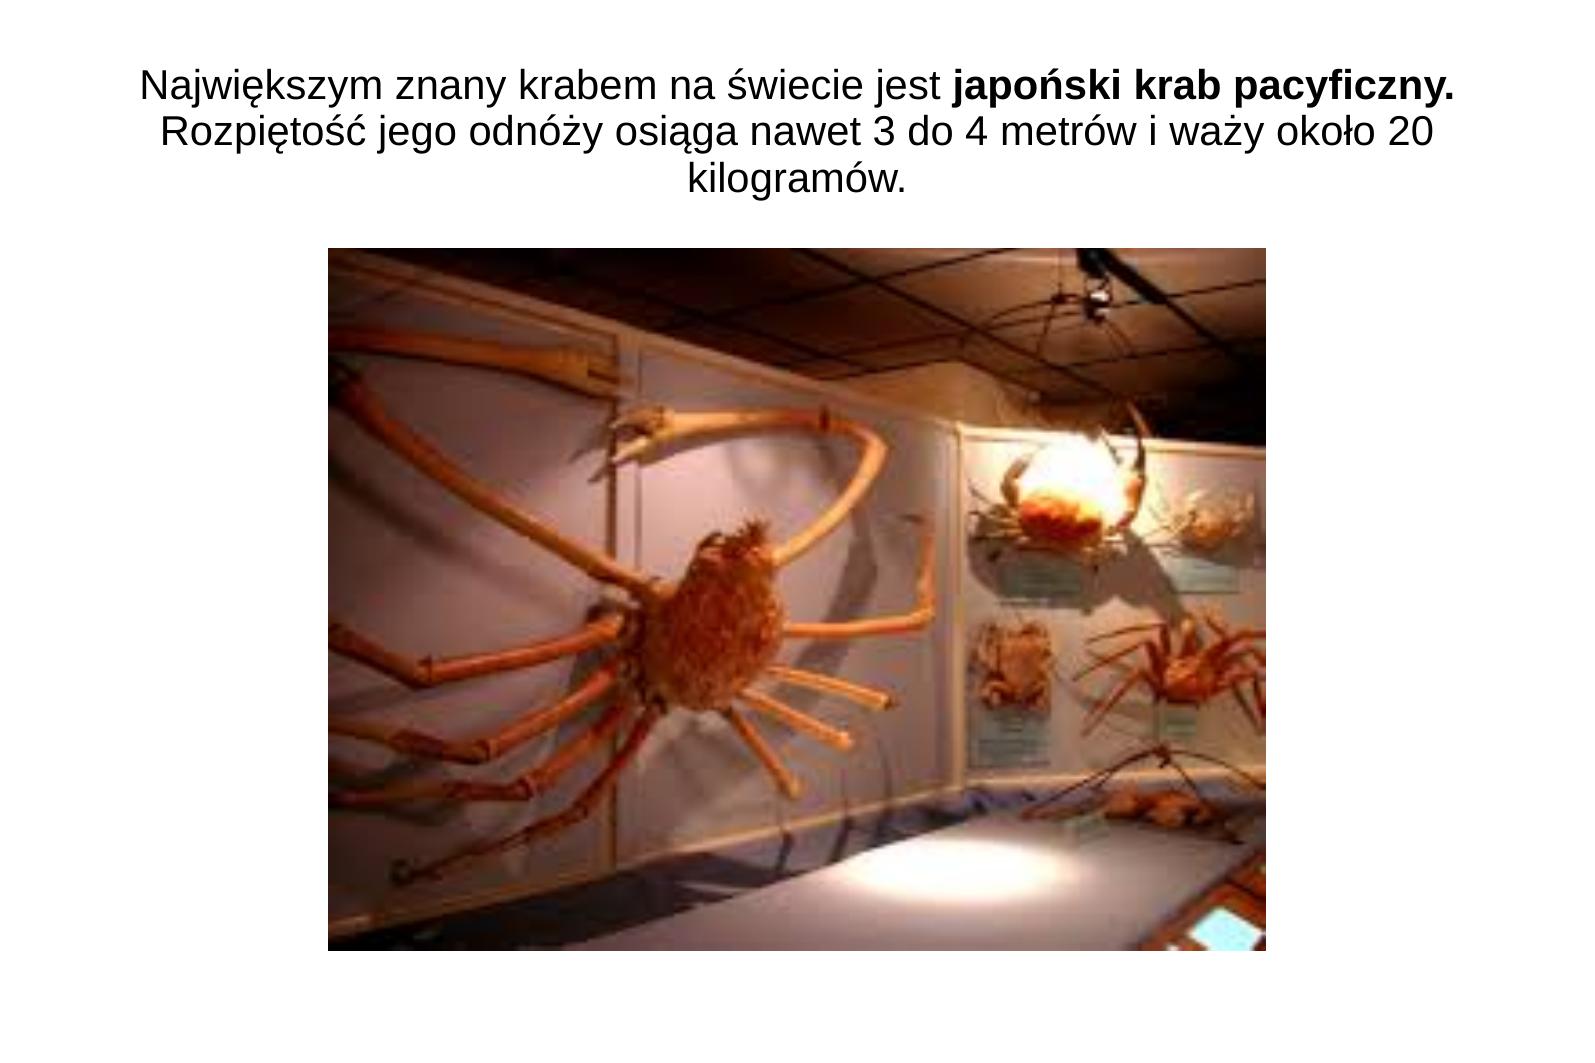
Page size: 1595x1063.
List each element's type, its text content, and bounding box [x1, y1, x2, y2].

title Największym znany krabem na świecie jest japoński krab pacyficzny. Rozpiętość jego odnóży osiąga nawet 3 do 4 metrów i waży około 20 kilogramów. [79, 42, 1515, 220]
picture [328, 248, 1266, 951]
